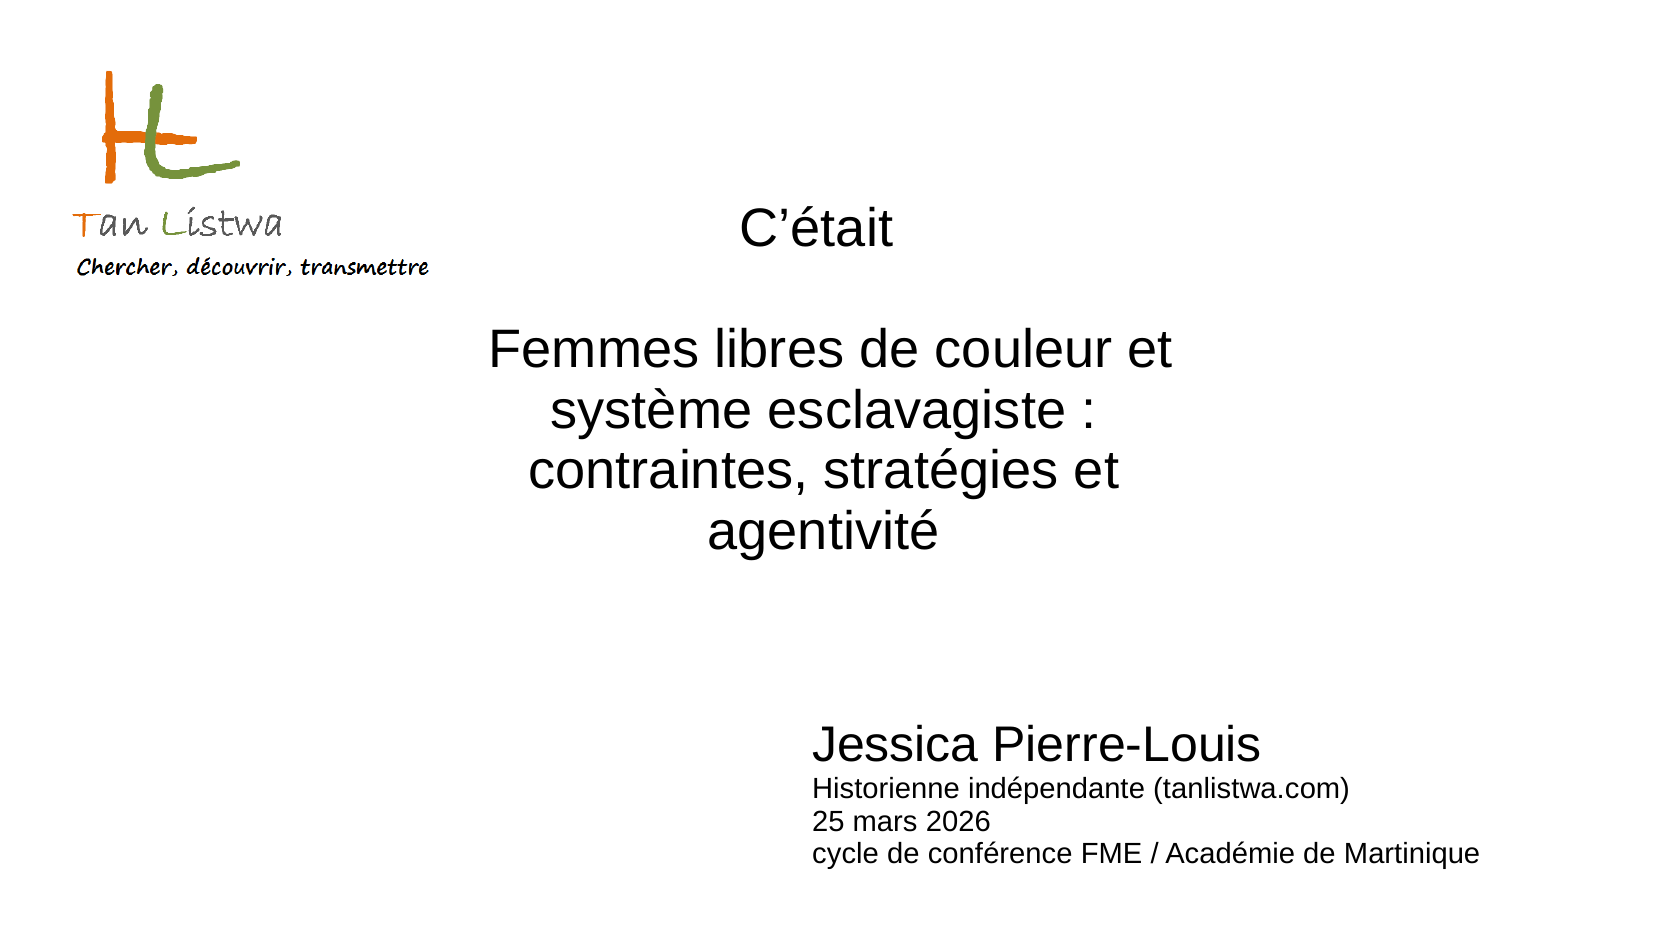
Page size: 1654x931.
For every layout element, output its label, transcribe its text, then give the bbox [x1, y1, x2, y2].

picture [59, 58, 443, 296]
title C’était Femmes libres de couleur et système esclavagiste : contraintes, stratégies et agentivité [407, 197, 1241, 562]
text_box Jessica Pierre-Louis Historienne indépendante (tanlistwa.com) 25 mars 2026 cycle de conférence FME / Académie de Martinique [797, 708, 1595, 911]
